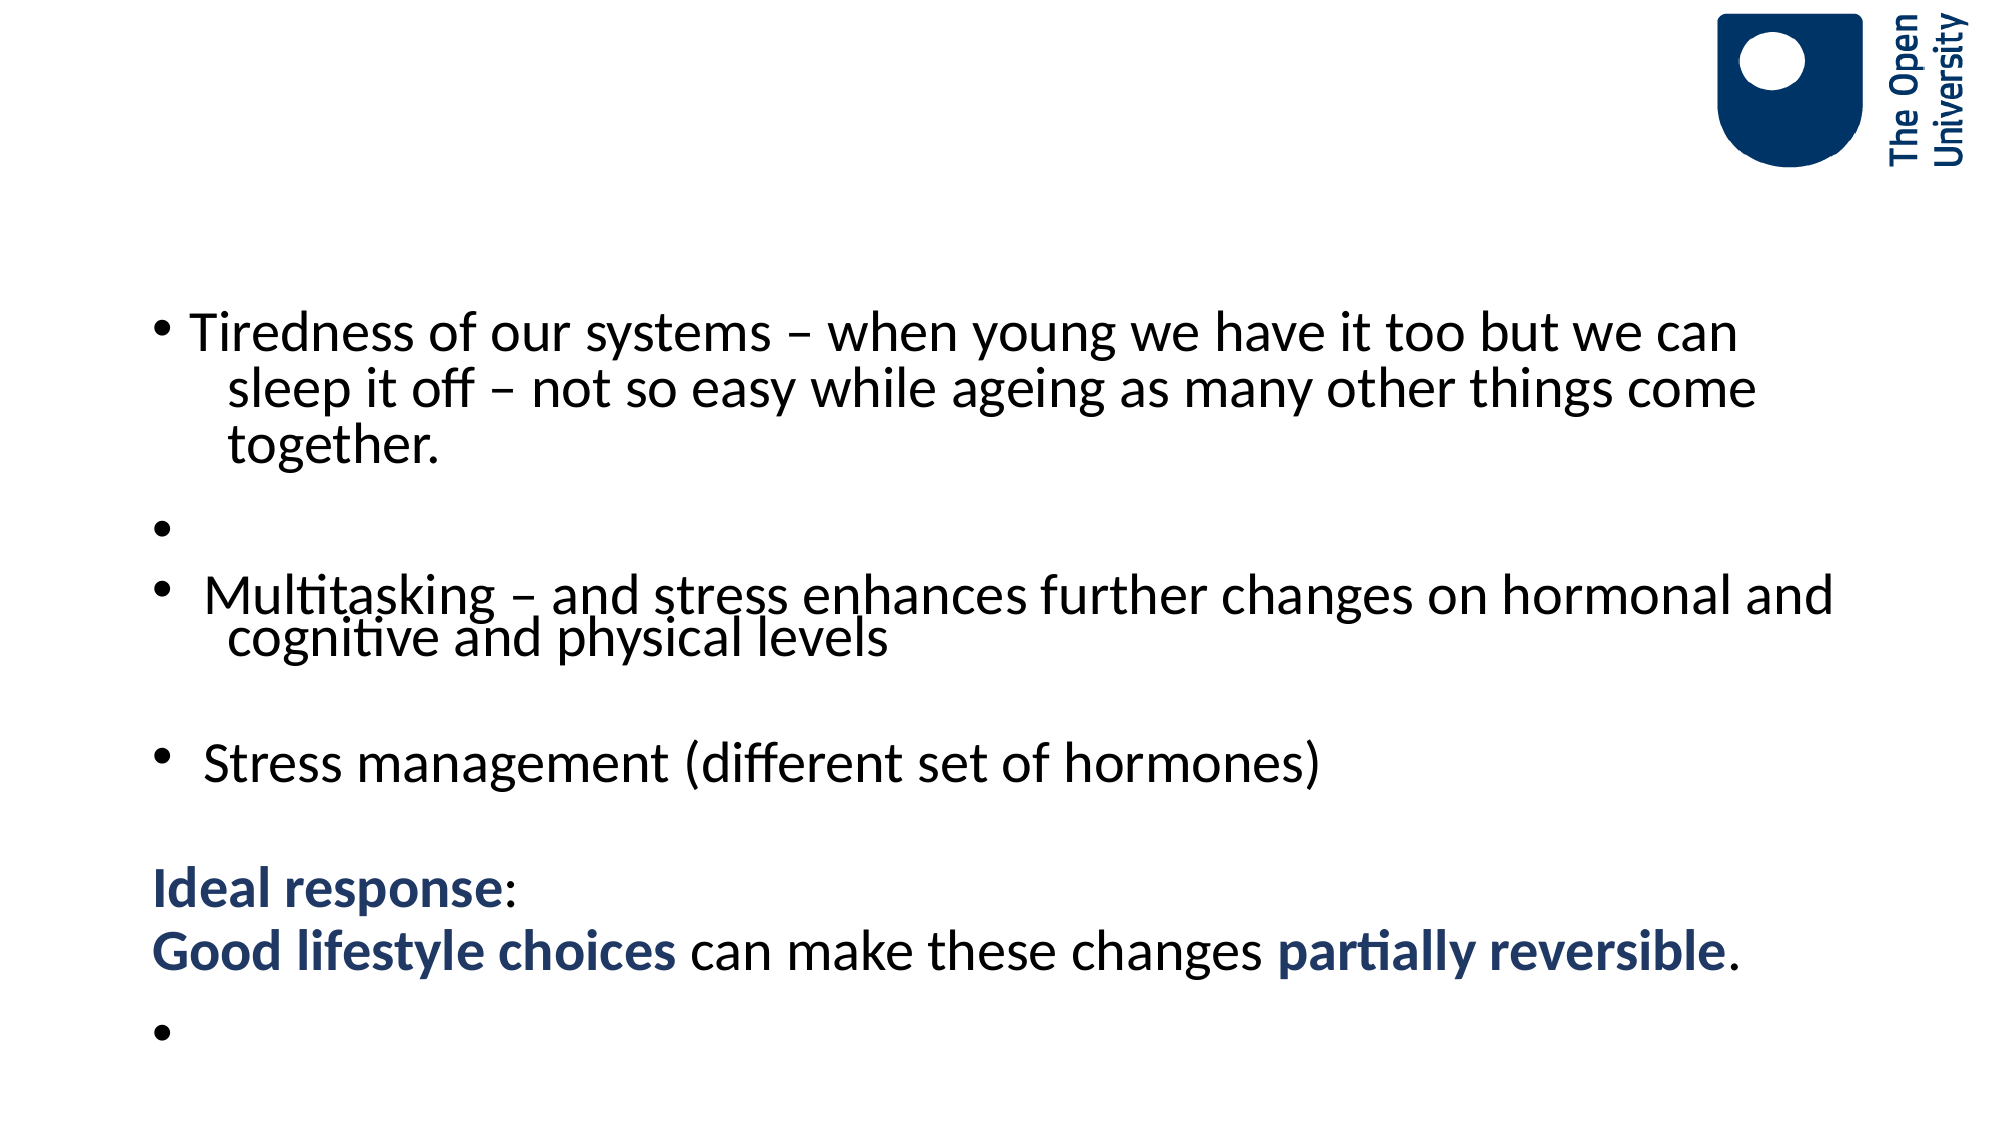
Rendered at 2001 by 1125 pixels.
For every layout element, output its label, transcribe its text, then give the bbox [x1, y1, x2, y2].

list Tiredness of our systems – when young we have it too but we can sleep it off – not so easy while ageing as many other things come together. Multitasking – and stress enhances further changes on hormonal and cognitive and physical levels Stress management (different set of hormones) Ideal response: Good lifestyle choices can make these changes partially reversible. [137, 299, 1863, 1014]
picture [1716, 10, 1971, 170]
